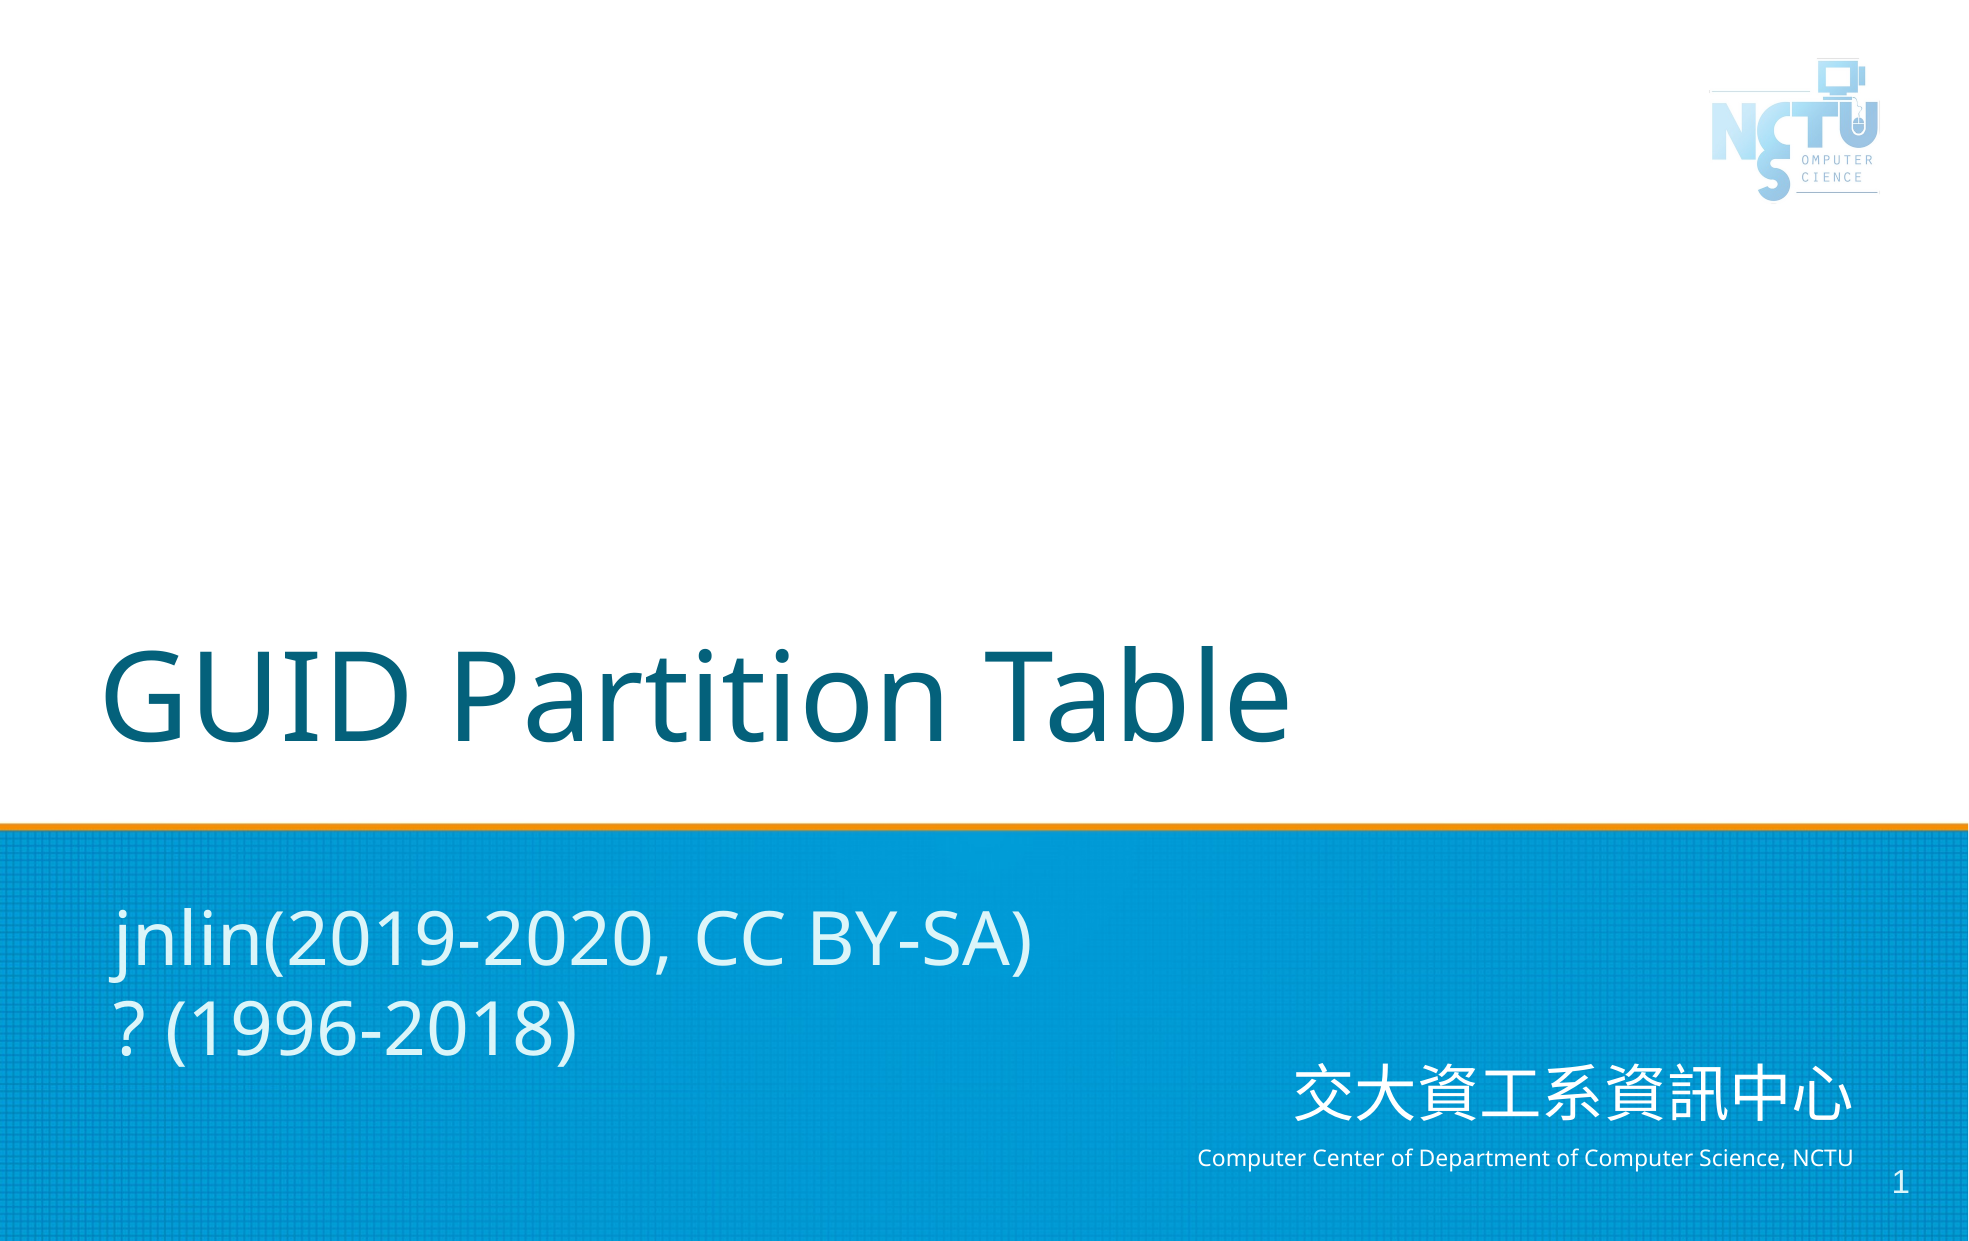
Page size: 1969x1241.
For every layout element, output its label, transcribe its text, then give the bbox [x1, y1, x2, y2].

title GUID Partition Table [98, 559, 1870, 767]
subtitle jnlin(2019-2020, CC BY-SA) ? (1996-2018) [98, 875, 1783, 1103]
picture [0, 0, 1969, 832]
slide_number <number> [1841, 1145, 1960, 1241]
